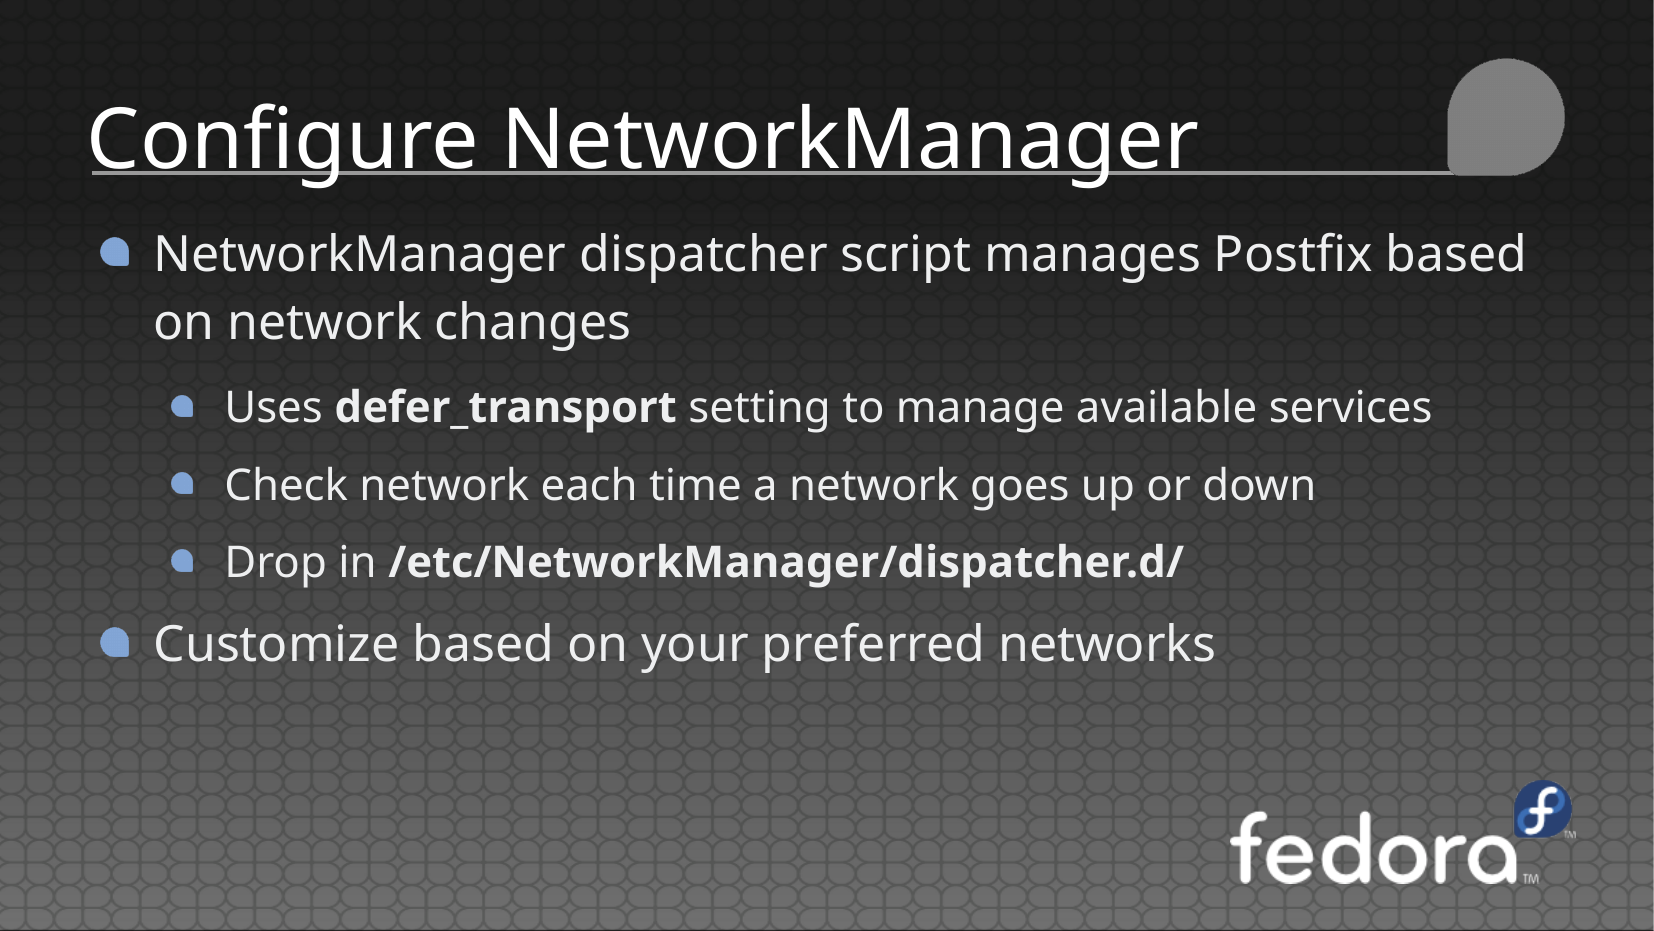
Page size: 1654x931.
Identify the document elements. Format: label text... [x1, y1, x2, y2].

list NetworkManager dispatcher script manages Postfix based on network changes Uses defer_transport setting to manage available services Check network each time a network goes up or down Drop in /etc/NetworkManager/dispatcher.d/ Customize based on your preferred networks [82, 217, 1571, 758]
title Configure NetworkManager [86, 84, 1576, 187]
picture [0, 0, 1654, 931]
